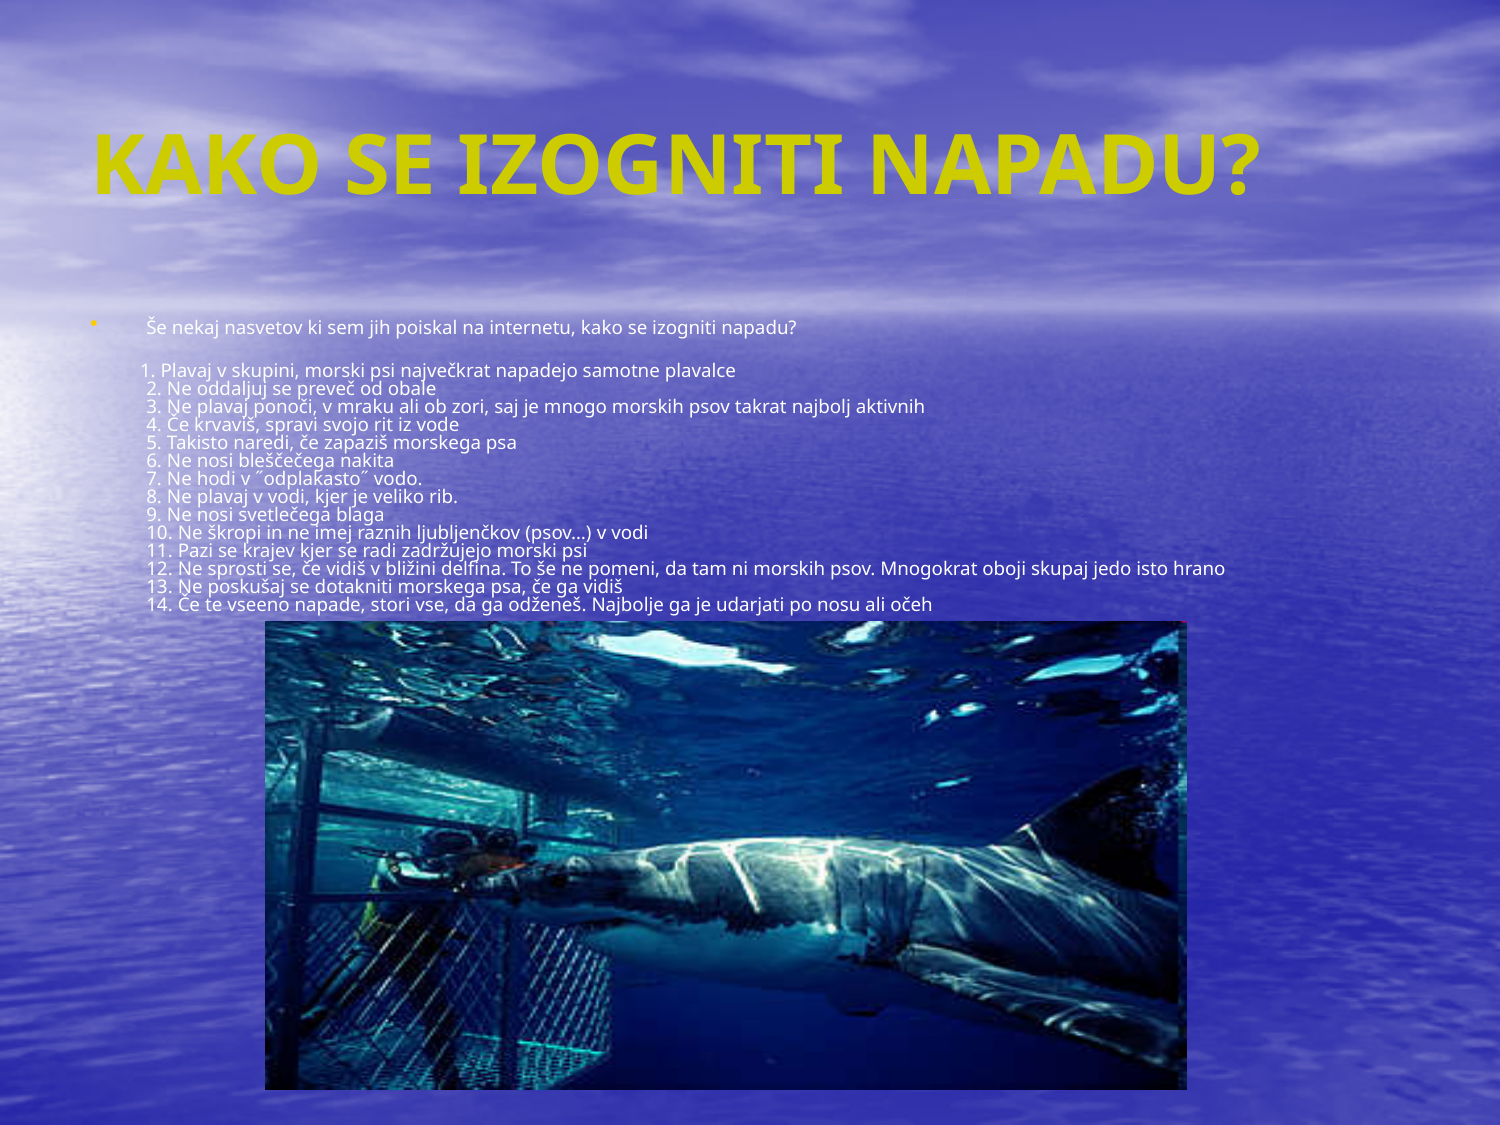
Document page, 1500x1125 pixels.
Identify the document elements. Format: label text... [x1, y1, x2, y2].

list Še nekaj nasvetov ki sem jih poiskal na internetu, kako se izogniti napadu? 1. Plavaj v skupini, morski psi največkrat napadejo samotne plavalce 2. Ne oddaljuj se preveč od obale 3. Ne plavaj ponoči, v mraku ali ob zori, saj je mnogo morskih psov takrat najbolj aktivnih 4. Če krvaviš, spravi svojo rit iz vode 5. Takisto naredi, če zapaziš morskega psa 6. Ne nosi bleščečega nakita 7. Ne hodi v ˝odplakasto˝ vodo. 8. Ne plavaj v vodi, kjer je veliko rib. 9. Ne nosi svetlečega blaga 10. Ne škropi in ne imej raznih ljubljenčkov (psov…) v vodi 11. Pazi se krajev kjer se radi zadržujejo morski psi 12. Ne sprosti se, če vidiš v bližini delfina. To še ne pomeni, da tam ni morskih psov. Mnogokrat oboji skupaj jedo isto hrano 13. Ne poskušaj se dotakniti morskega psa, če ga vidiš 14. Če te vseeno napade, stori vse, da ga odženeš. Najbolje ga je udarjati po nosu ali očeh [75, 312, 1425, 639]
title KAKO SE IZOGNITI NAPADU? [75, 47, 1425, 275]
picture [0, 0, 1500, 1125]
